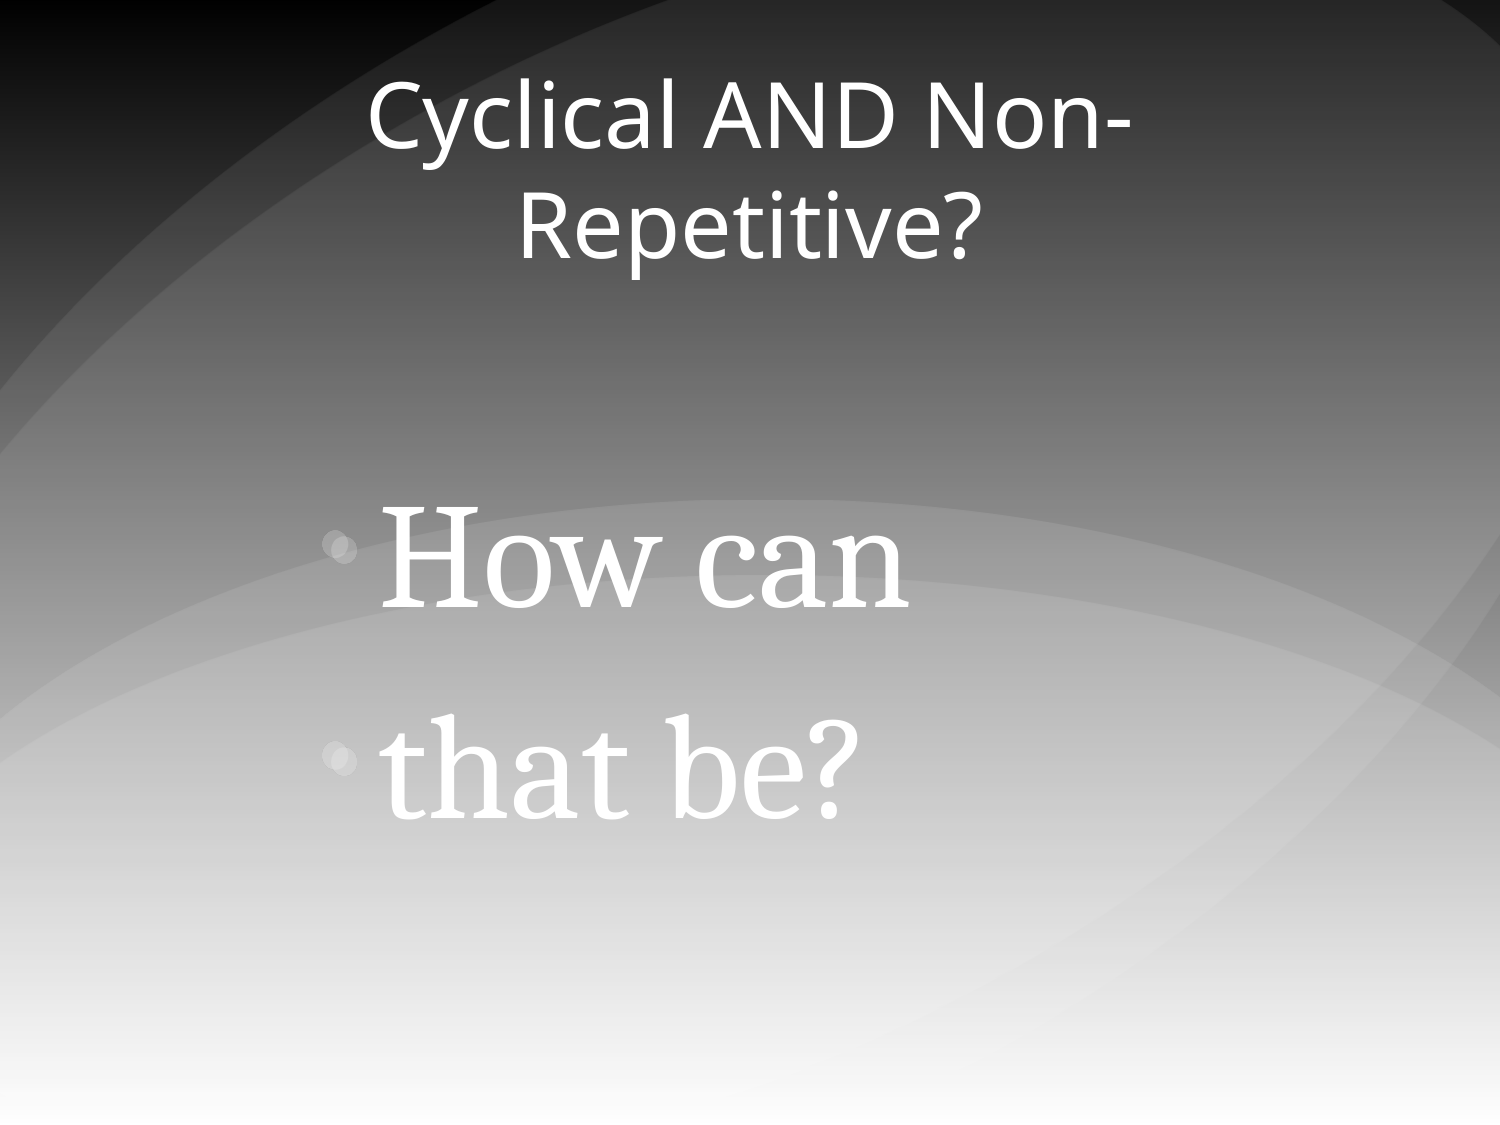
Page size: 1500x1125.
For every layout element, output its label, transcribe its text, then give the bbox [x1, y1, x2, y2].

picture [0, 0, 1500, 1125]
title Cyclical AND Non-Repetitive? [143, 50, 1357, 275]
list How can that be? [307, 450, 1192, 859]
